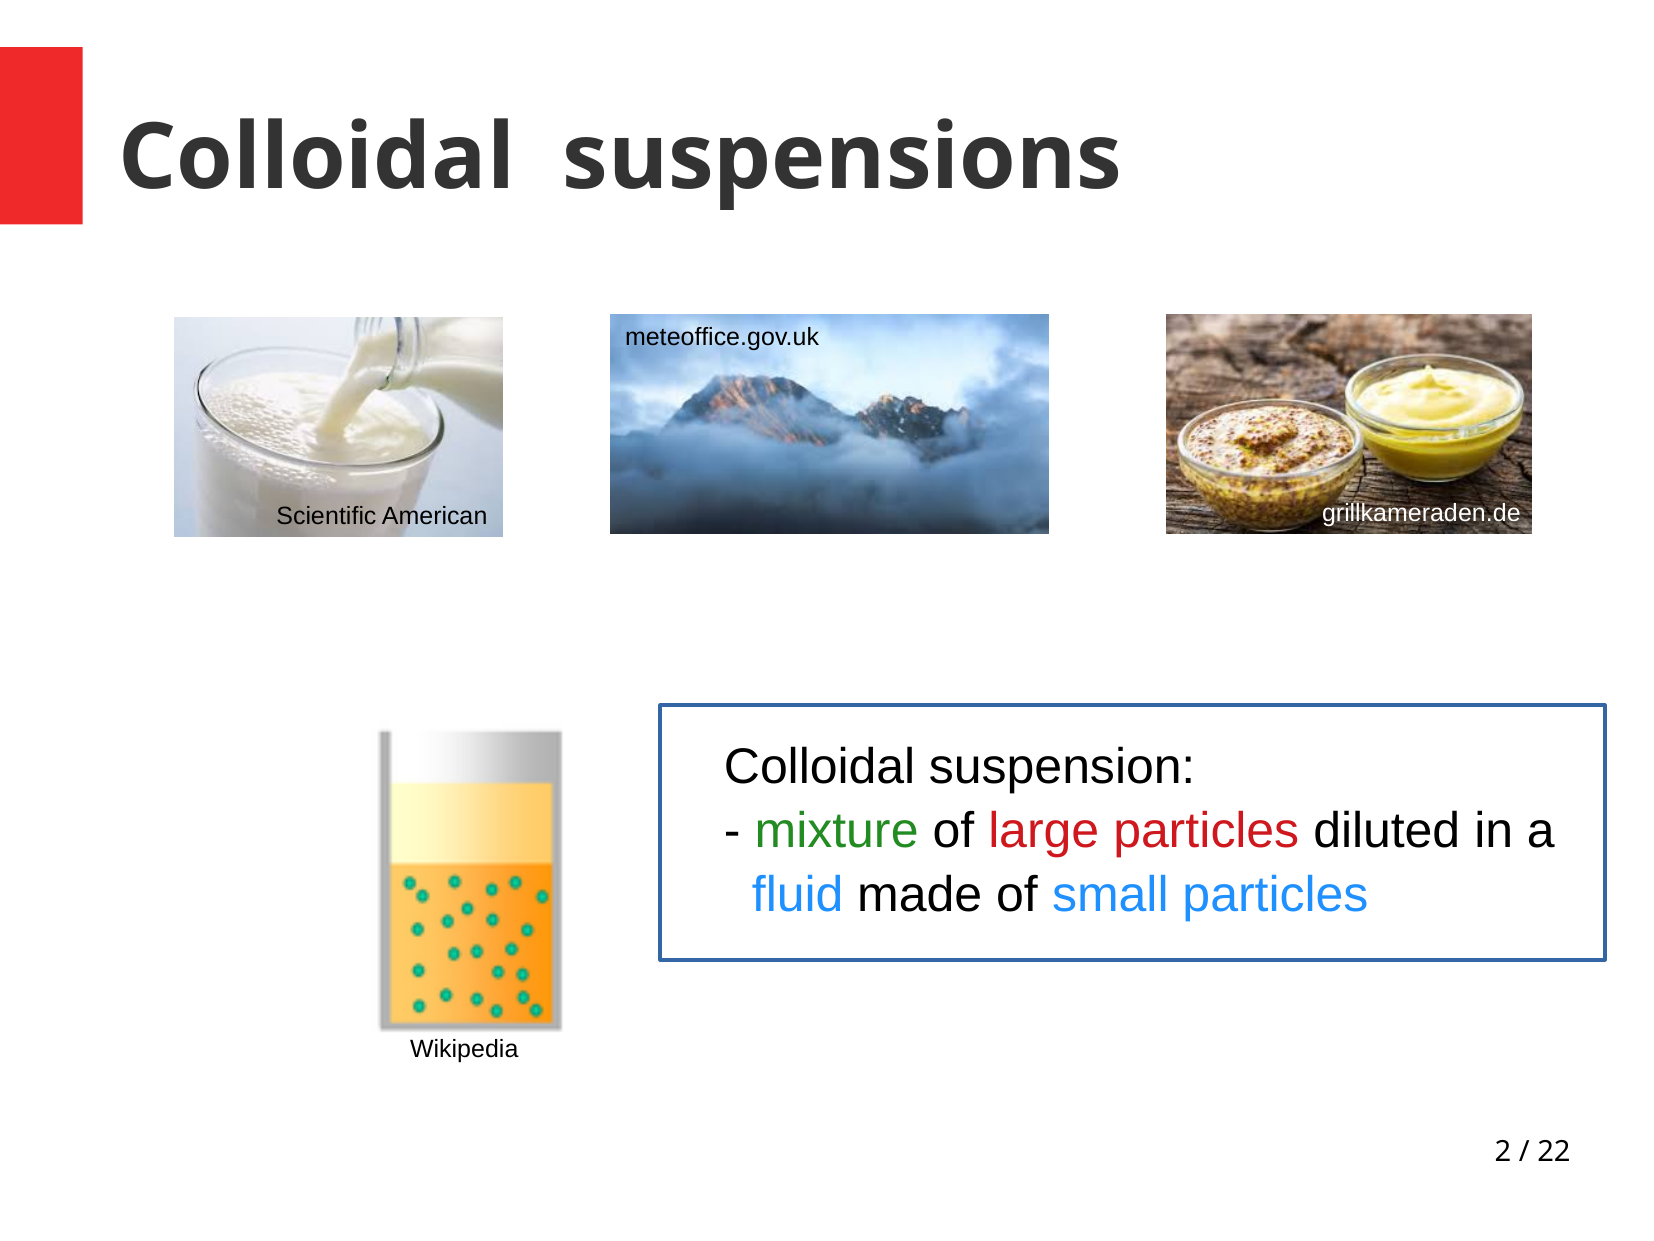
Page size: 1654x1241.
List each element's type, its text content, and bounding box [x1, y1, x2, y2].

picture [1166, 314, 1532, 534]
picture [174, 317, 503, 537]
title Colloidal suspensions [118, 49, 1571, 257]
picture [360, 720, 596, 1036]
text_box Wikipedia [395, 1026, 534, 1070]
text_box Colloidal suspension: - mixture of large particles diluted in a fluid made of small particles [709, 722, 1584, 930]
text_box Scientific American [261, 494, 503, 537]
picture [610, 314, 1049, 534]
text_box grillkameraden.de [1307, 491, 1537, 534]
text_box meteoffice.gov.uk [610, 315, 835, 358]
